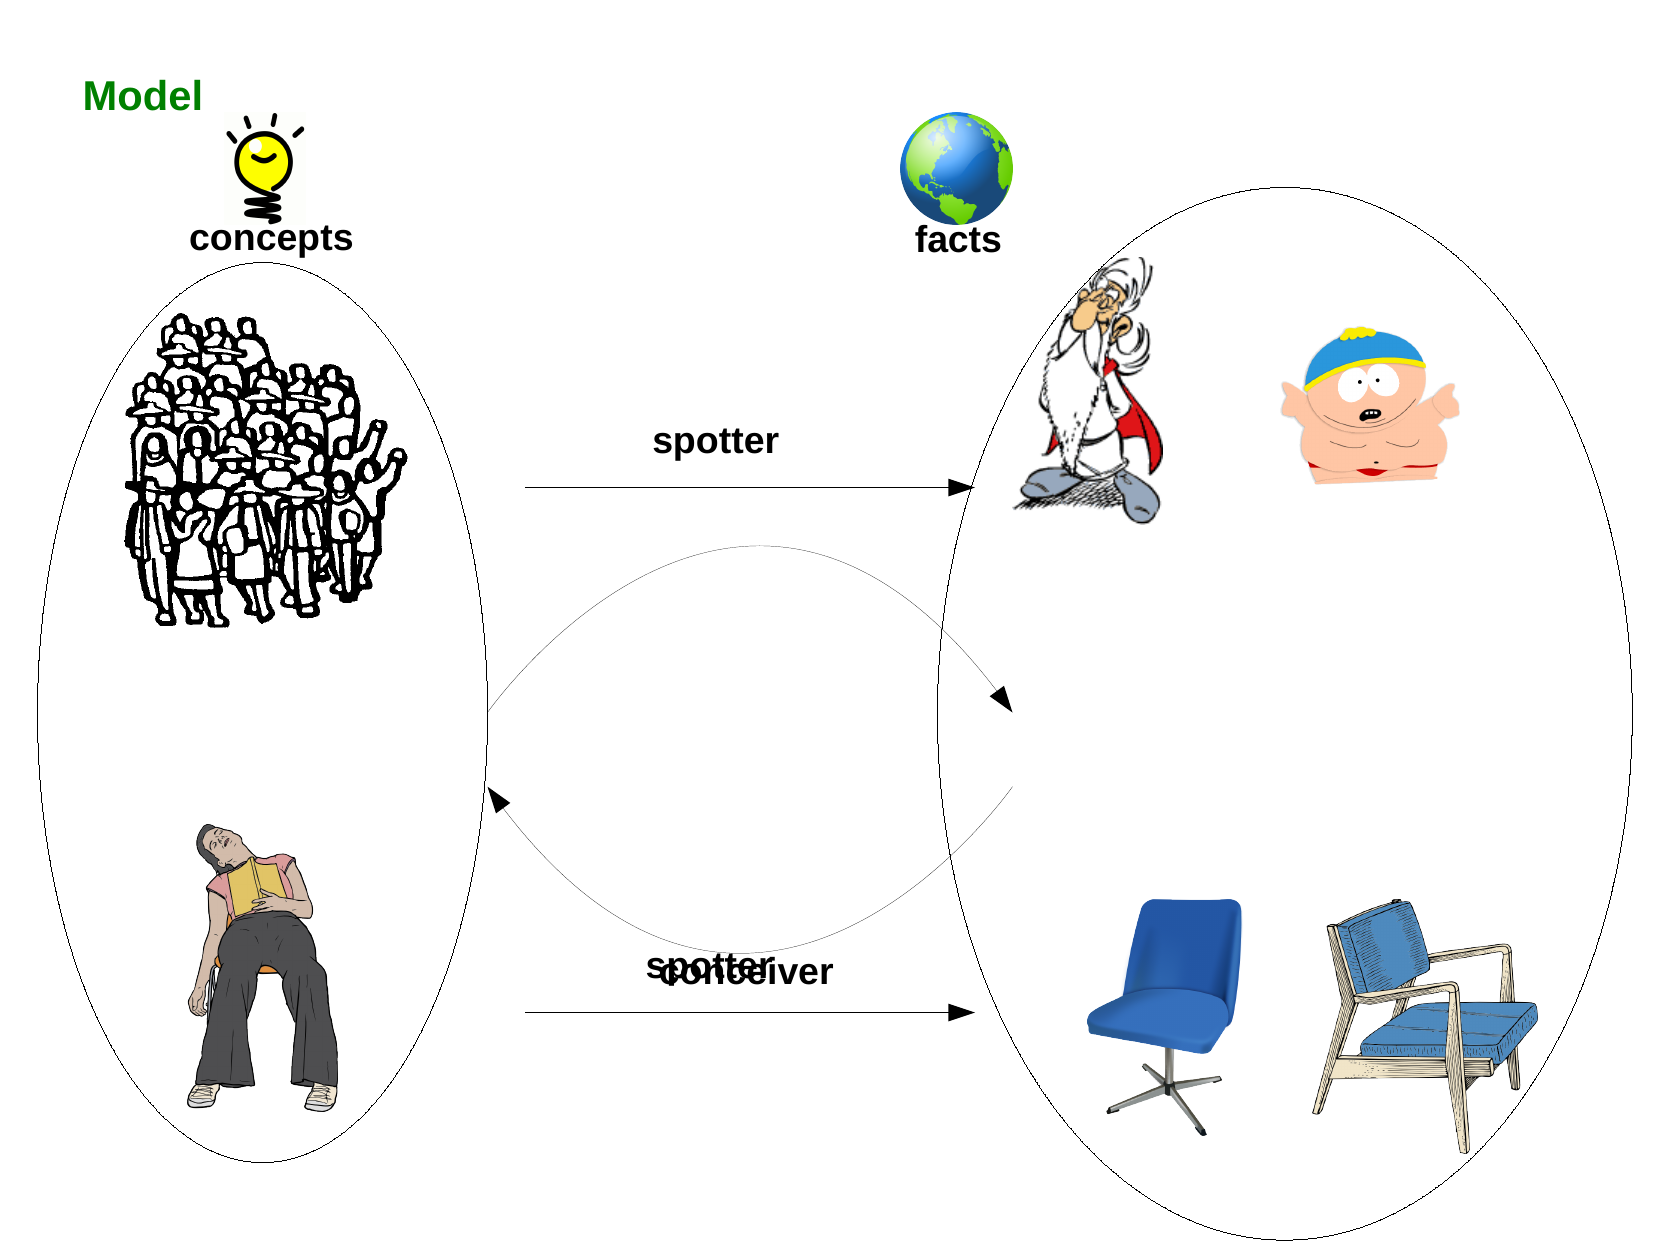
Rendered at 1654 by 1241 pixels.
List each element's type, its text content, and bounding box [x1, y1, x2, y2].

text_box [937, 187, 1633, 1241]
text_box conceiver [644, 943, 856, 1003]
text_box concepts [174, 209, 369, 266]
picture [112, 305, 166, 376]
text_box spotter [637, 412, 795, 470]
title Model [82, 0, 1571, 193]
text_box facts [900, 211, 1095, 269]
picture [224, 112, 306, 209]
text_box [37, 266, 488, 1163]
picture [900, 112, 1013, 211]
picture [1012, 257, 1111, 386]
picture [1477, 1076, 1538, 1154]
picture [360, 305, 413, 376]
text_box spotter [630, 937, 788, 995]
